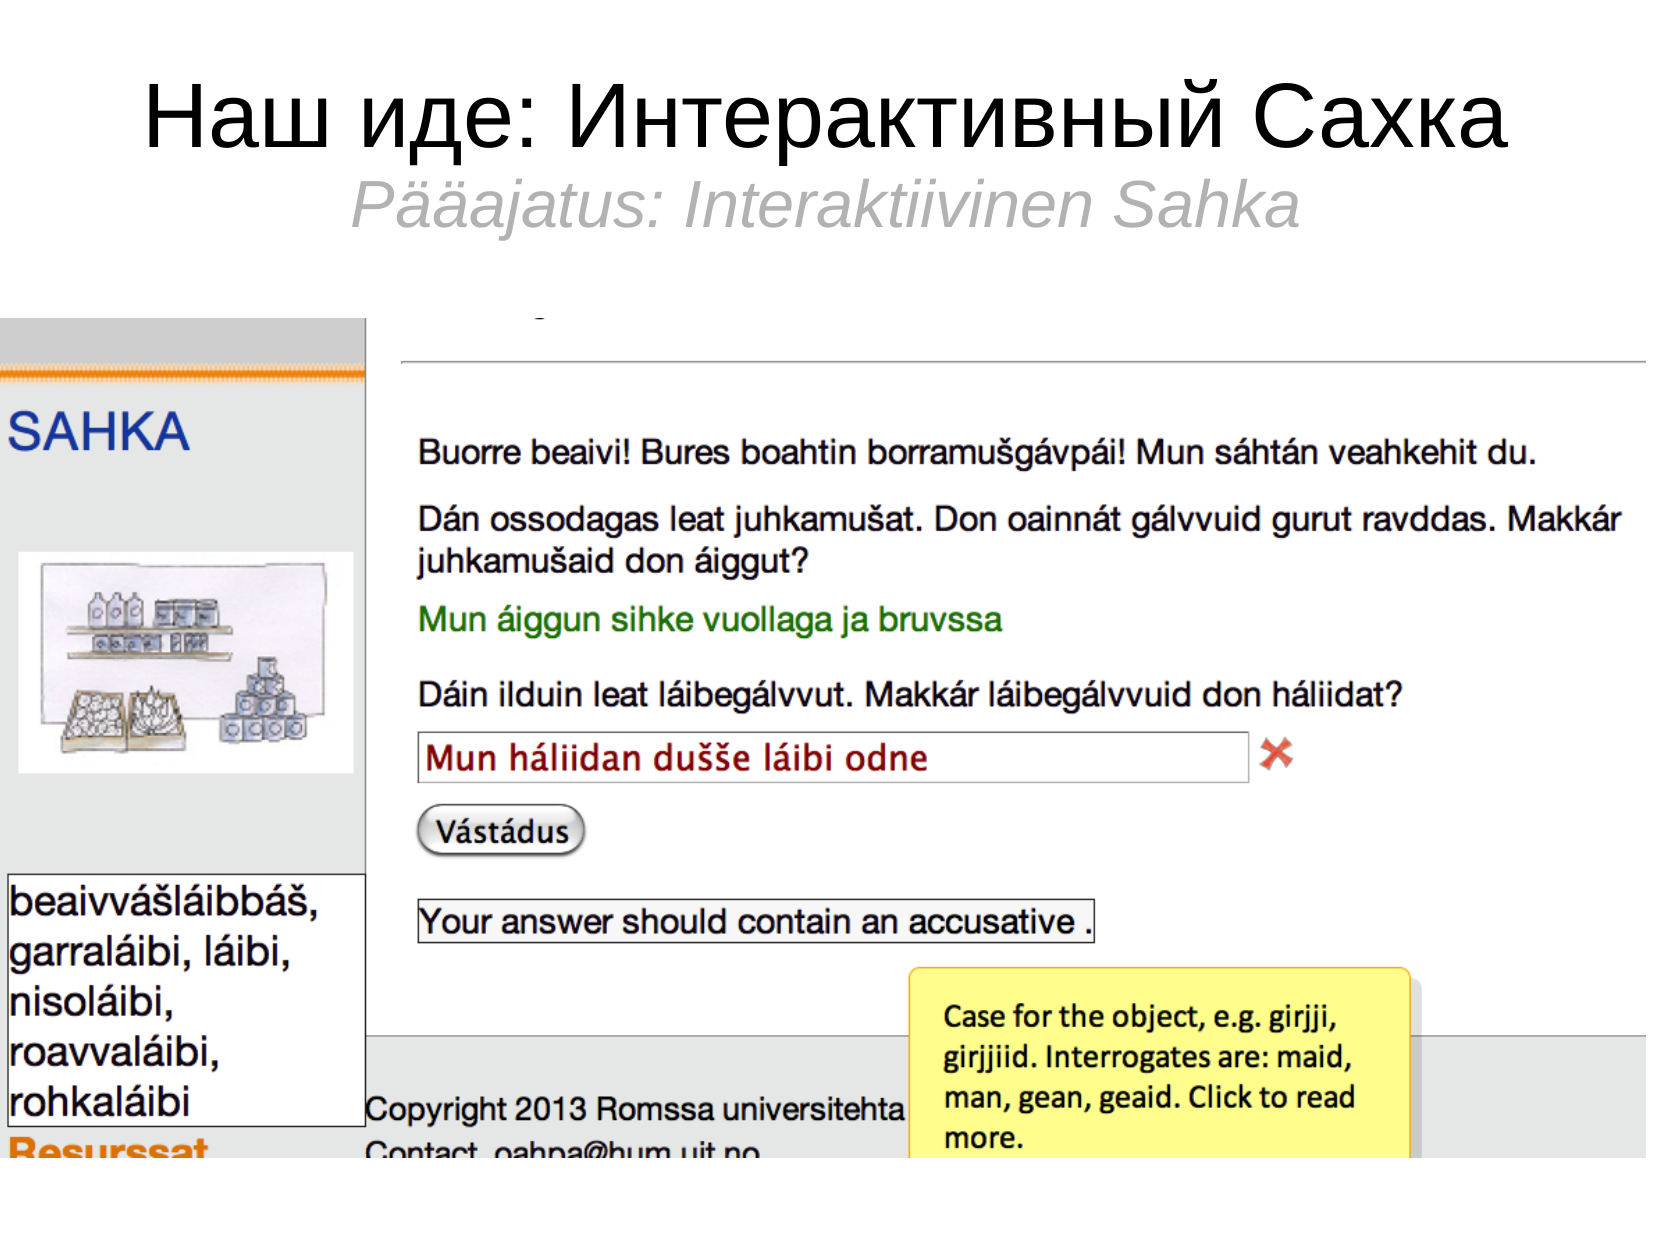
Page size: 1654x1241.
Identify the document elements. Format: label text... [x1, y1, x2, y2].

picture [0, 318, 1646, 1158]
title Наш иде: Интерактивный Сахка Pääajatus: Interaktiivinen Sahka [82, 49, 1571, 257]
